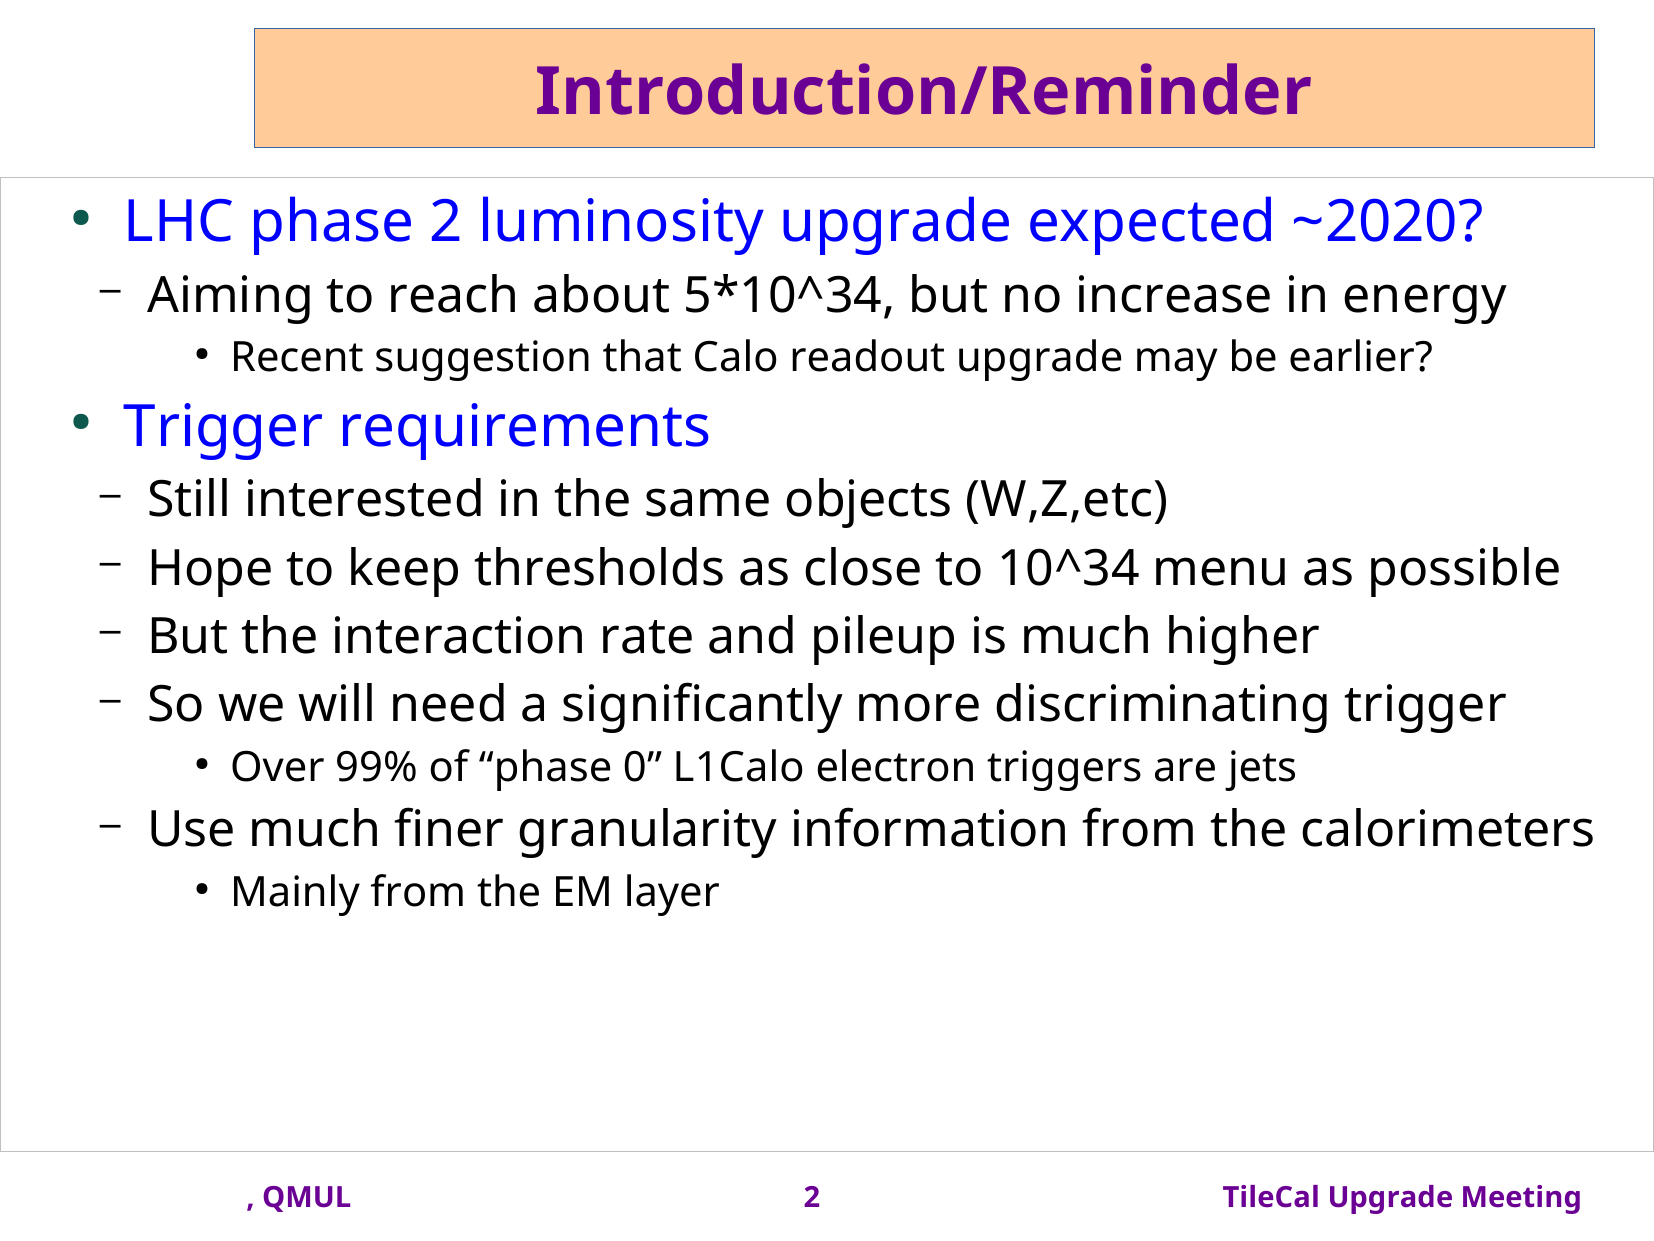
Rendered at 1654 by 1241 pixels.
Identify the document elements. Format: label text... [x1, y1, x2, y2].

title Introduction/Reminder [254, 28, 1595, 148]
list LHC phase 2 luminosity upgrade expected ~2020? Aiming to reach about 5*10^34, but no increase in energy Recent suggestion that Calo readout upgrade may be earlier? Trigger requirements Still interested in the same objects (W,Z,etc) Hope to keep thresholds as close to 10^34 menu as possible But the interaction rate and pileup is much higher So we will need a significantly more discriminating trigger Over 99% of “phase 0” L1Calo electron triggers are jets Use much finer granularity information from the calorimeters Mainly from the EM layer [52, 179, 1598, 1146]
